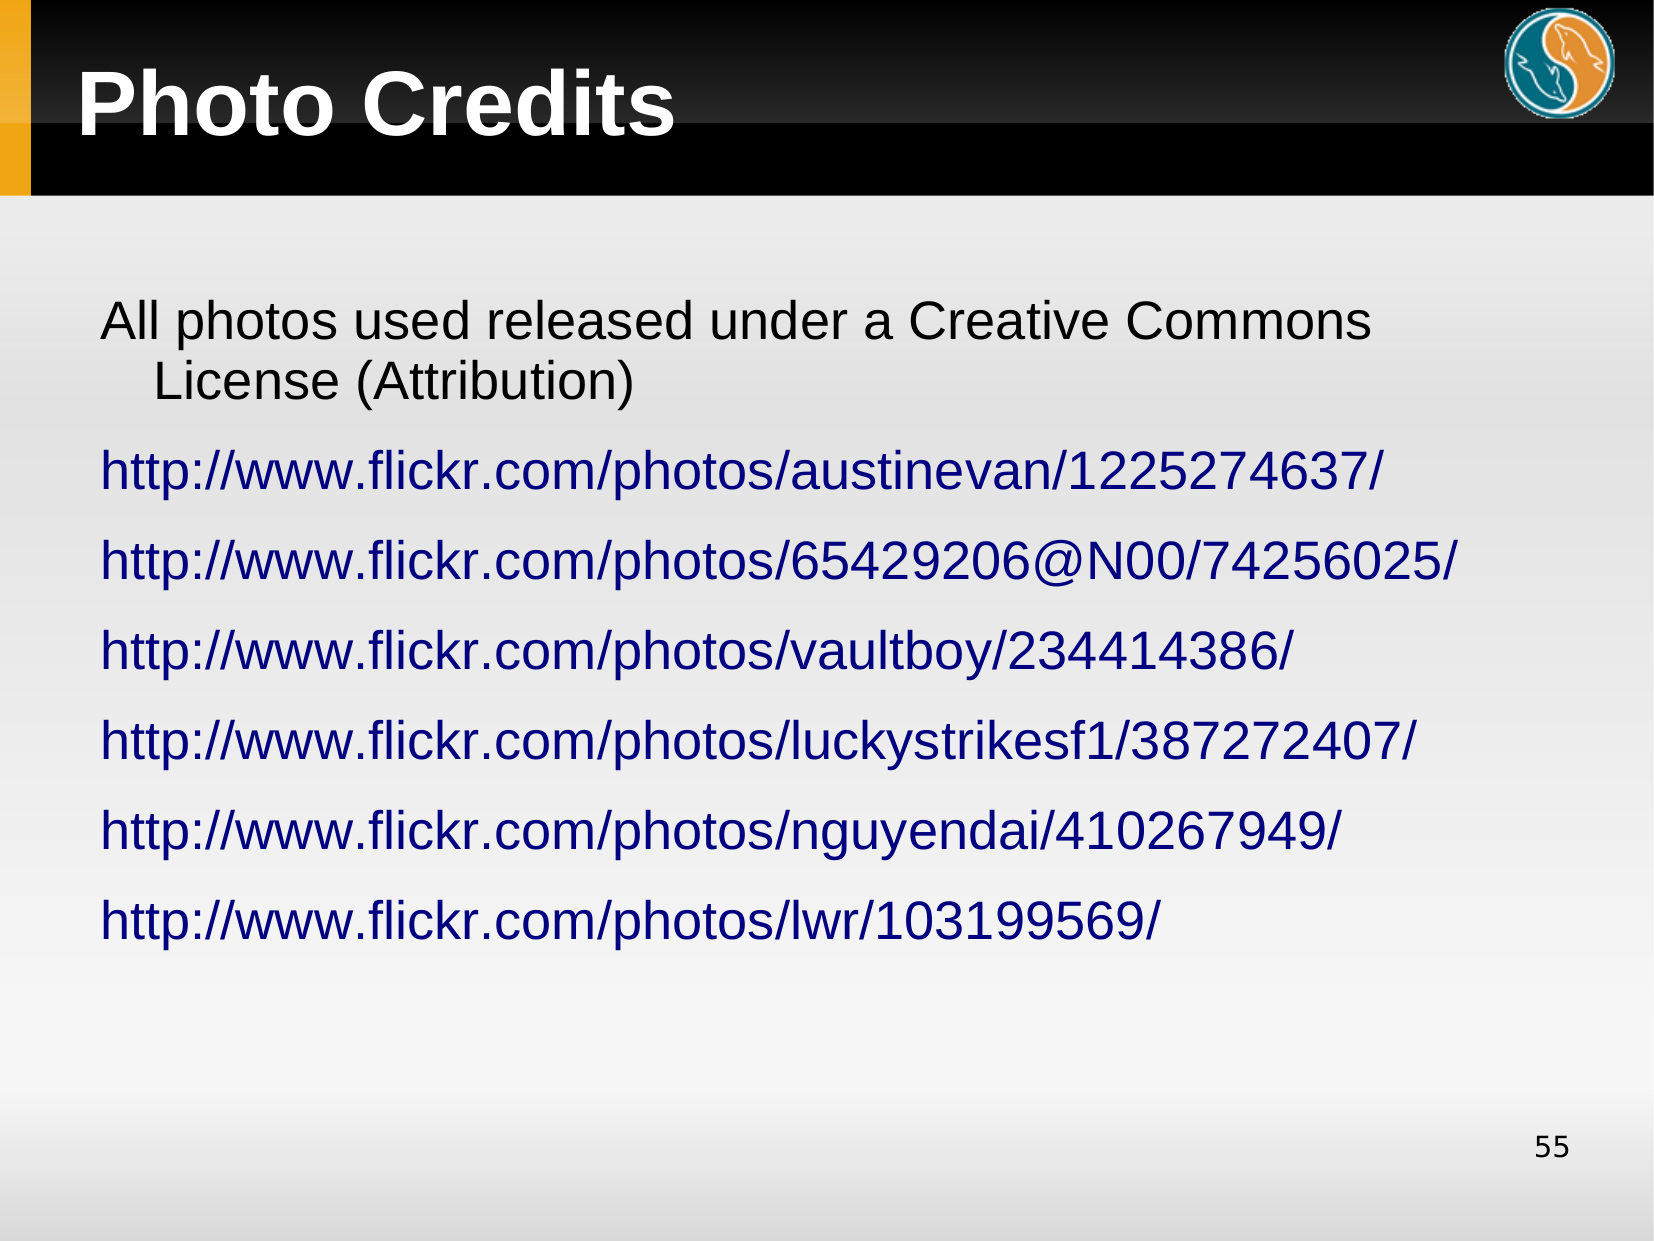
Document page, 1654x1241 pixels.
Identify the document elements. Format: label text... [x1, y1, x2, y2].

picture [0, 0, 1654, 1241]
list All photos used released under a Creative Commons License (Attribution) http://www.flickr.com/photos/austinevan/1225274637/ http://www.flickr.com/photos/65429206@N00/74256025/ http://www.flickr.com/photos/vaultboy/234414386/ http://www.flickr.com/photos/luckystrikesf1/387272407/ http://www.flickr.com/photos/nguyendai/410267949/ http://www.flickr.com/photos/lwr/103199569/ [82, 290, 1571, 1094]
title Photo Credits [76, 7, 1565, 200]
